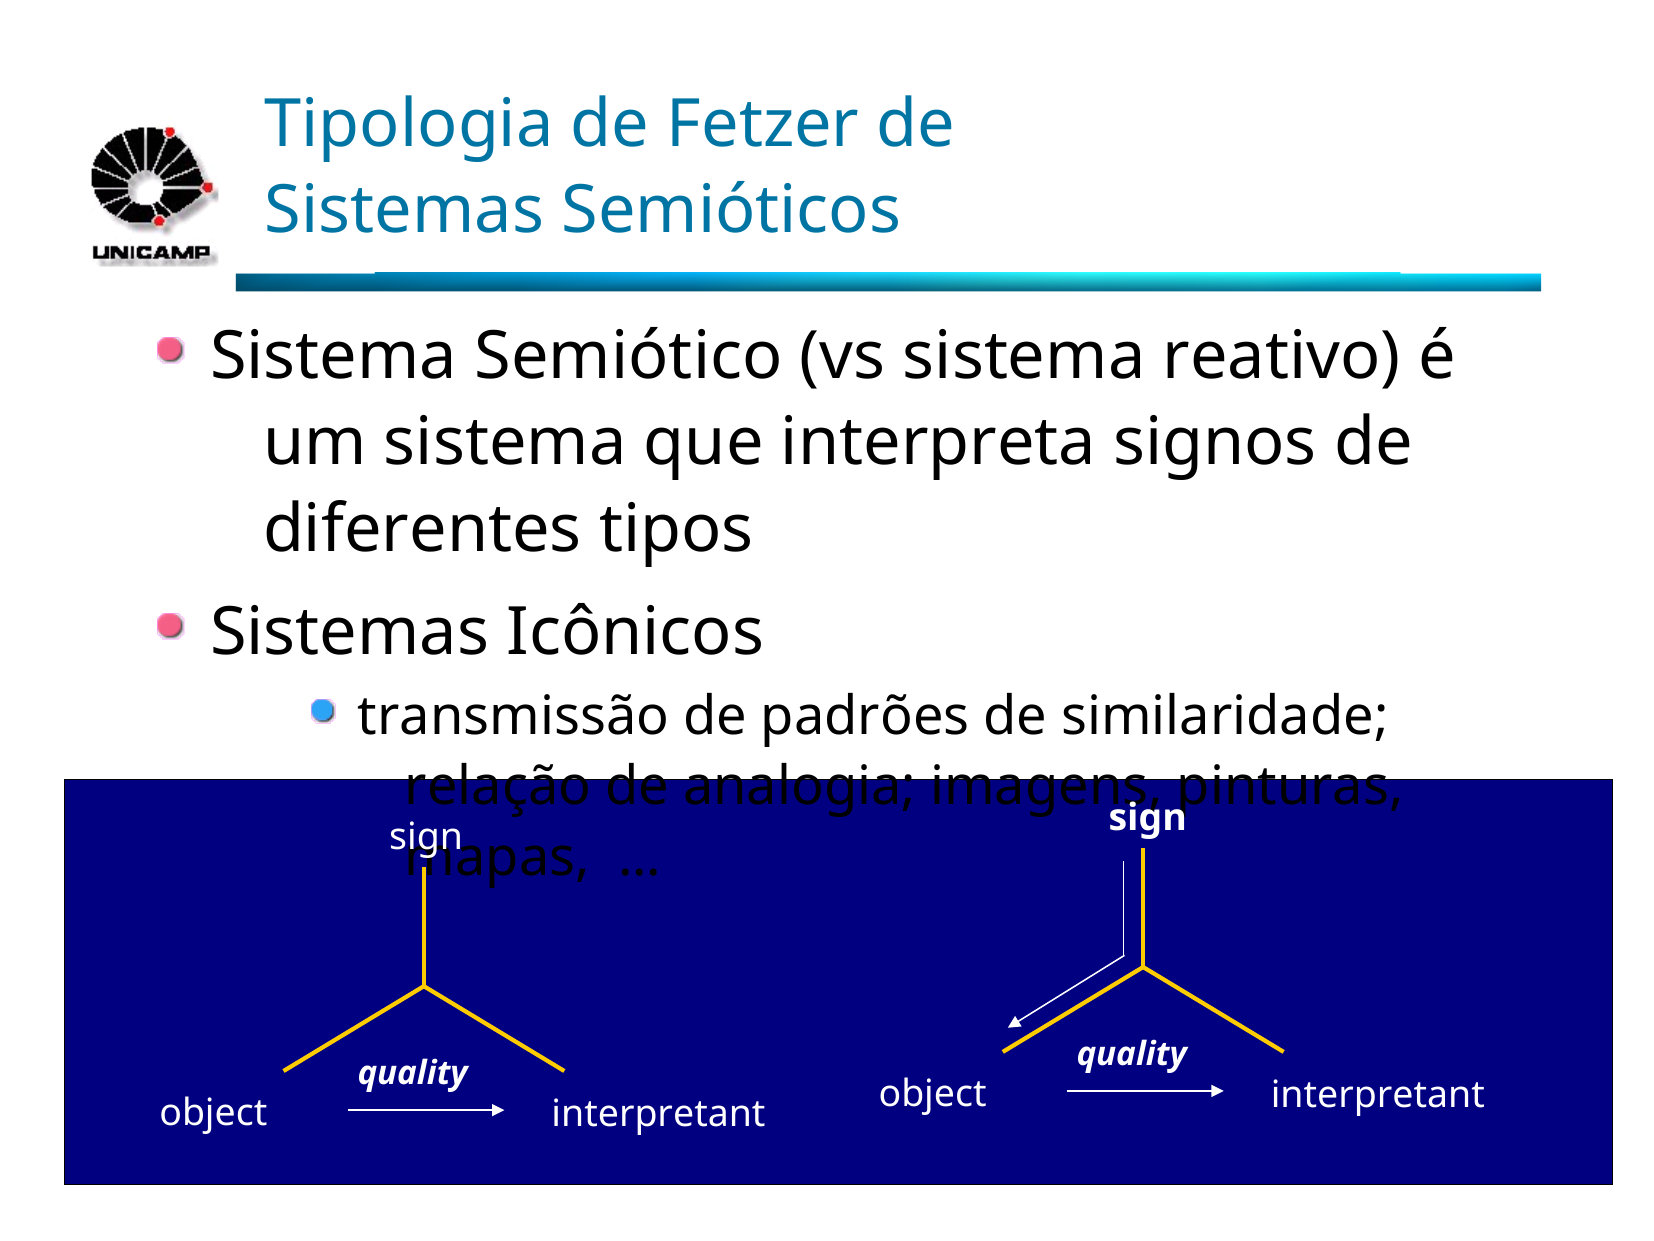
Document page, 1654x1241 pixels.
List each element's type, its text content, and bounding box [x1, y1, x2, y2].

text_box object [863, 1058, 1010, 1126]
list Sistema Semiótico (vs sistema reativo) é um sistema que interpreta signos de diferentes tipos Sistemas Icônicos transmissão de padrões de similaridade; relação de analogia; imagens, pinturas, mapas, ... [121, 309, 1534, 1182]
text_box sign [374, 802, 482, 869]
text_box quality [342, 1041, 502, 1103]
text_box interpretant [1256, 1059, 1511, 1127]
text_box quality [1061, 1022, 1221, 1083]
text_box [64, 779, 1613, 1185]
text_box interpretant [536, 1079, 791, 1146]
text_box sign [1093, 782, 1212, 850]
picture [125, 272, 1654, 295]
title Tipologia de Fetzer de Sistemas Semióticos [264, 42, 1534, 250]
text_box object [144, 1078, 290, 1145]
